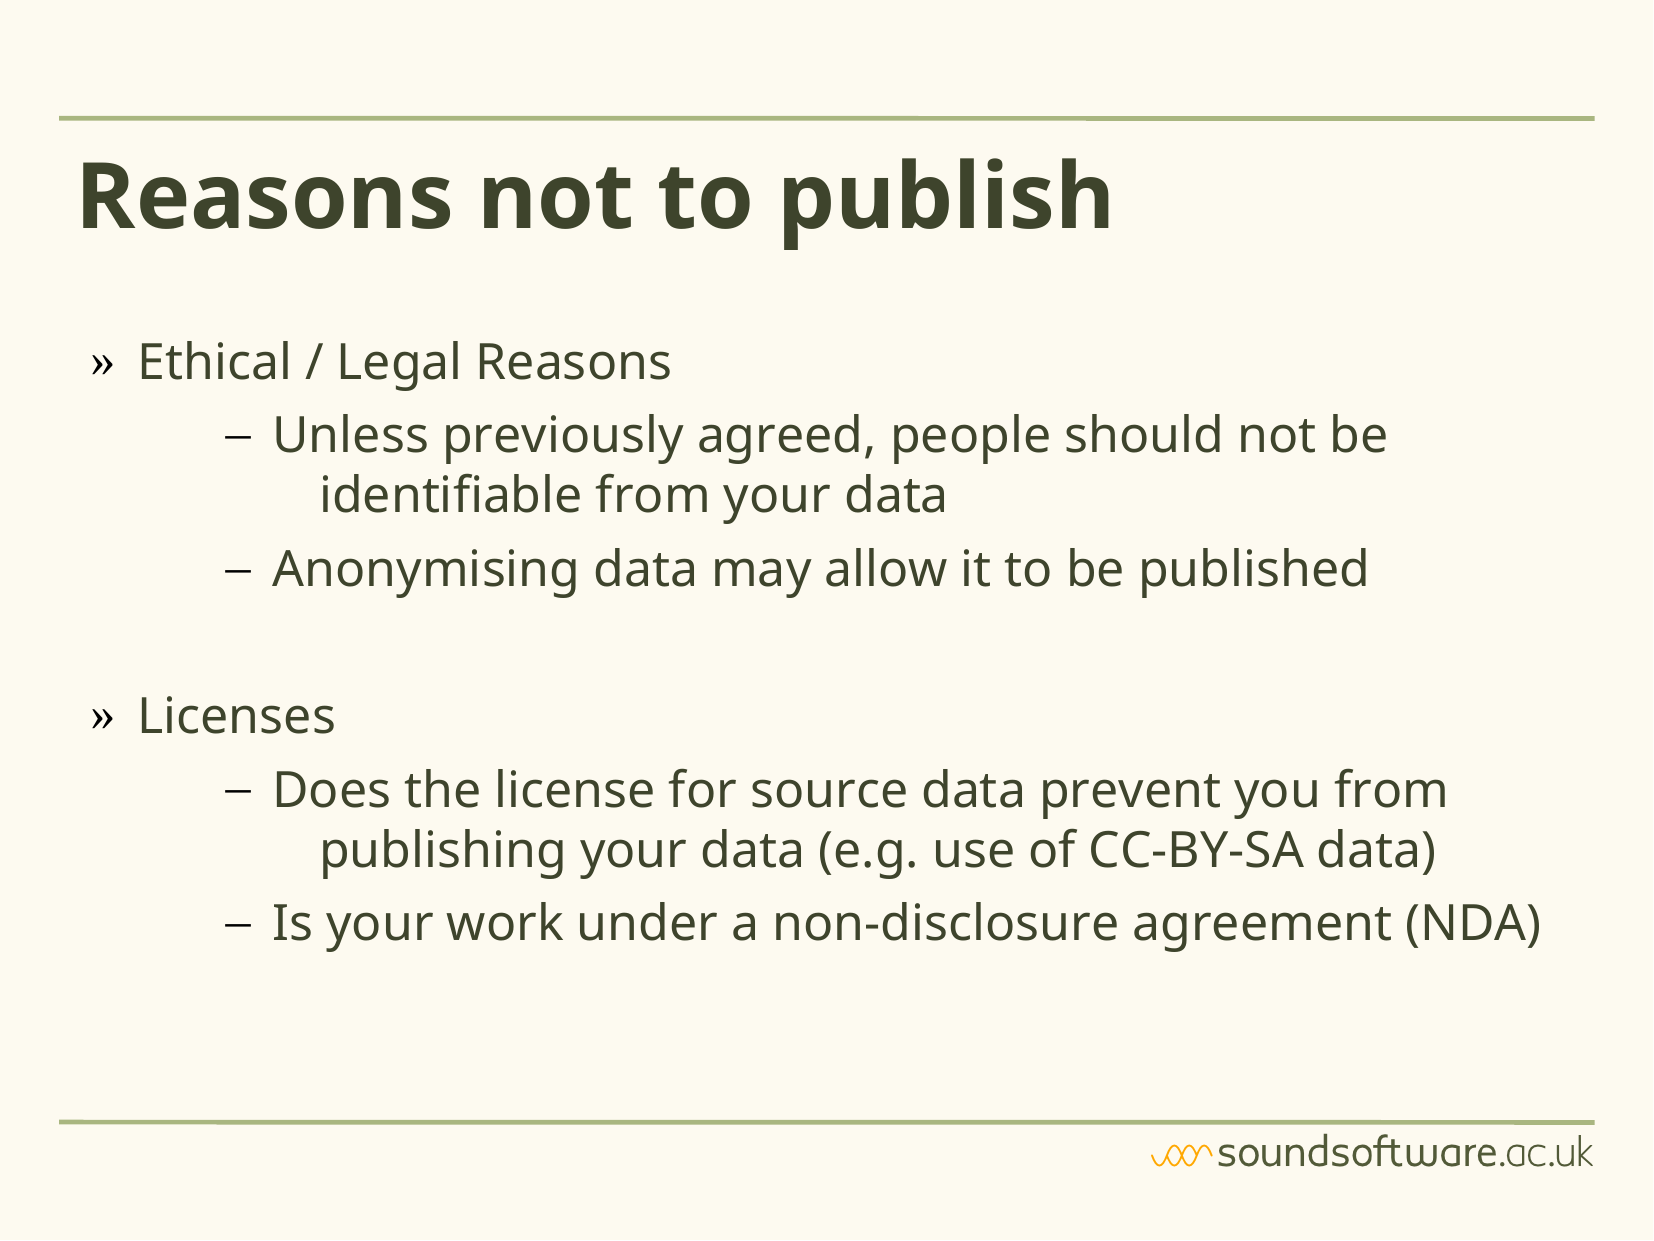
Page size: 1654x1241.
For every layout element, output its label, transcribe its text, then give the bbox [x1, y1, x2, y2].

title Reasons not to publish [59, 109, 1594, 274]
picture [1151, 1140, 1593, 1167]
list Ethical / Legal Reasons Unless previously agreed, people should not be identifiable from your data Anonymising data may allow it to be published Licenses Does the license for source data prevent you from publishing your data (e.g. use of CC-BY-SA data) Is your work under a non-disclosure agreement (NDA) [59, 321, 1594, 1140]
